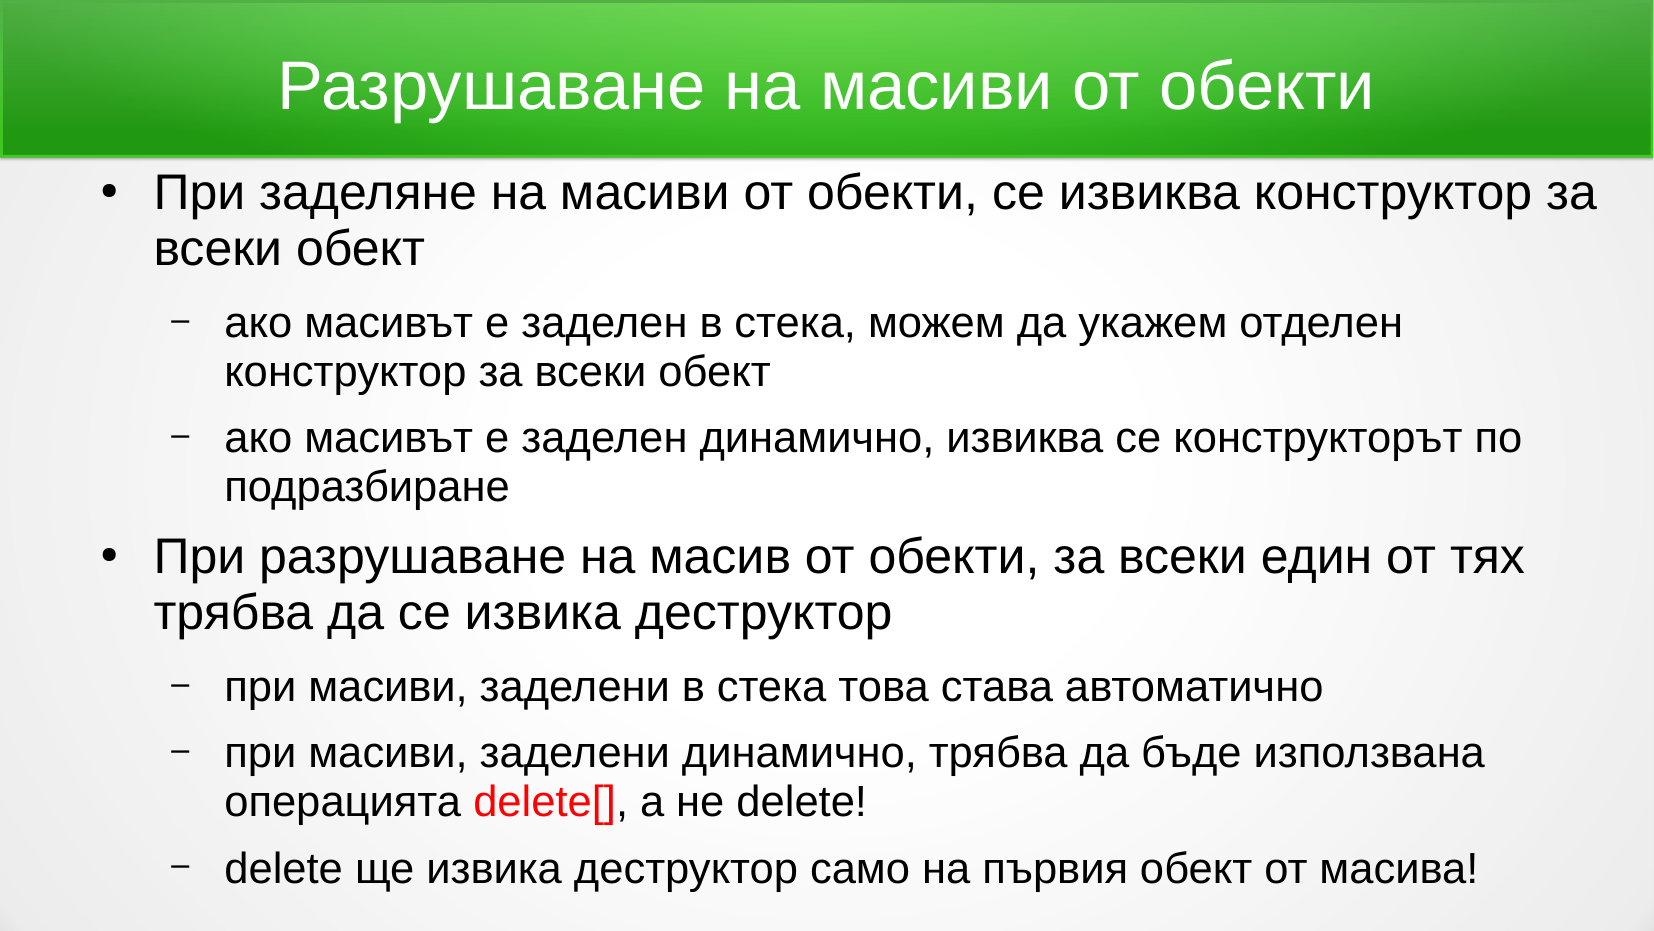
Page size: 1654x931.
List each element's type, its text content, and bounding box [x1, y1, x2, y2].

title Разрушаване на масиви от обекти [82, 37, 1571, 135]
list При заделяне на масиви от обекти, се извиква конструктор за всеки обект ако масивът е заделен в стека, можем да укажем отделен конструктор за всеки обект ако масивът е заделен динамично, извиква се конструкторът по подразбиране При разрушаване на масив от обекти, за всеки един от тях трябва да се извика деструктор при масиви, заделени в стека това става автоматично при масиви, заделени динамично, трябва да бъде използвана операцията delete[], а не delete! delete ще извика деструктор само на първия обект от масива! [82, 164, 1619, 910]
